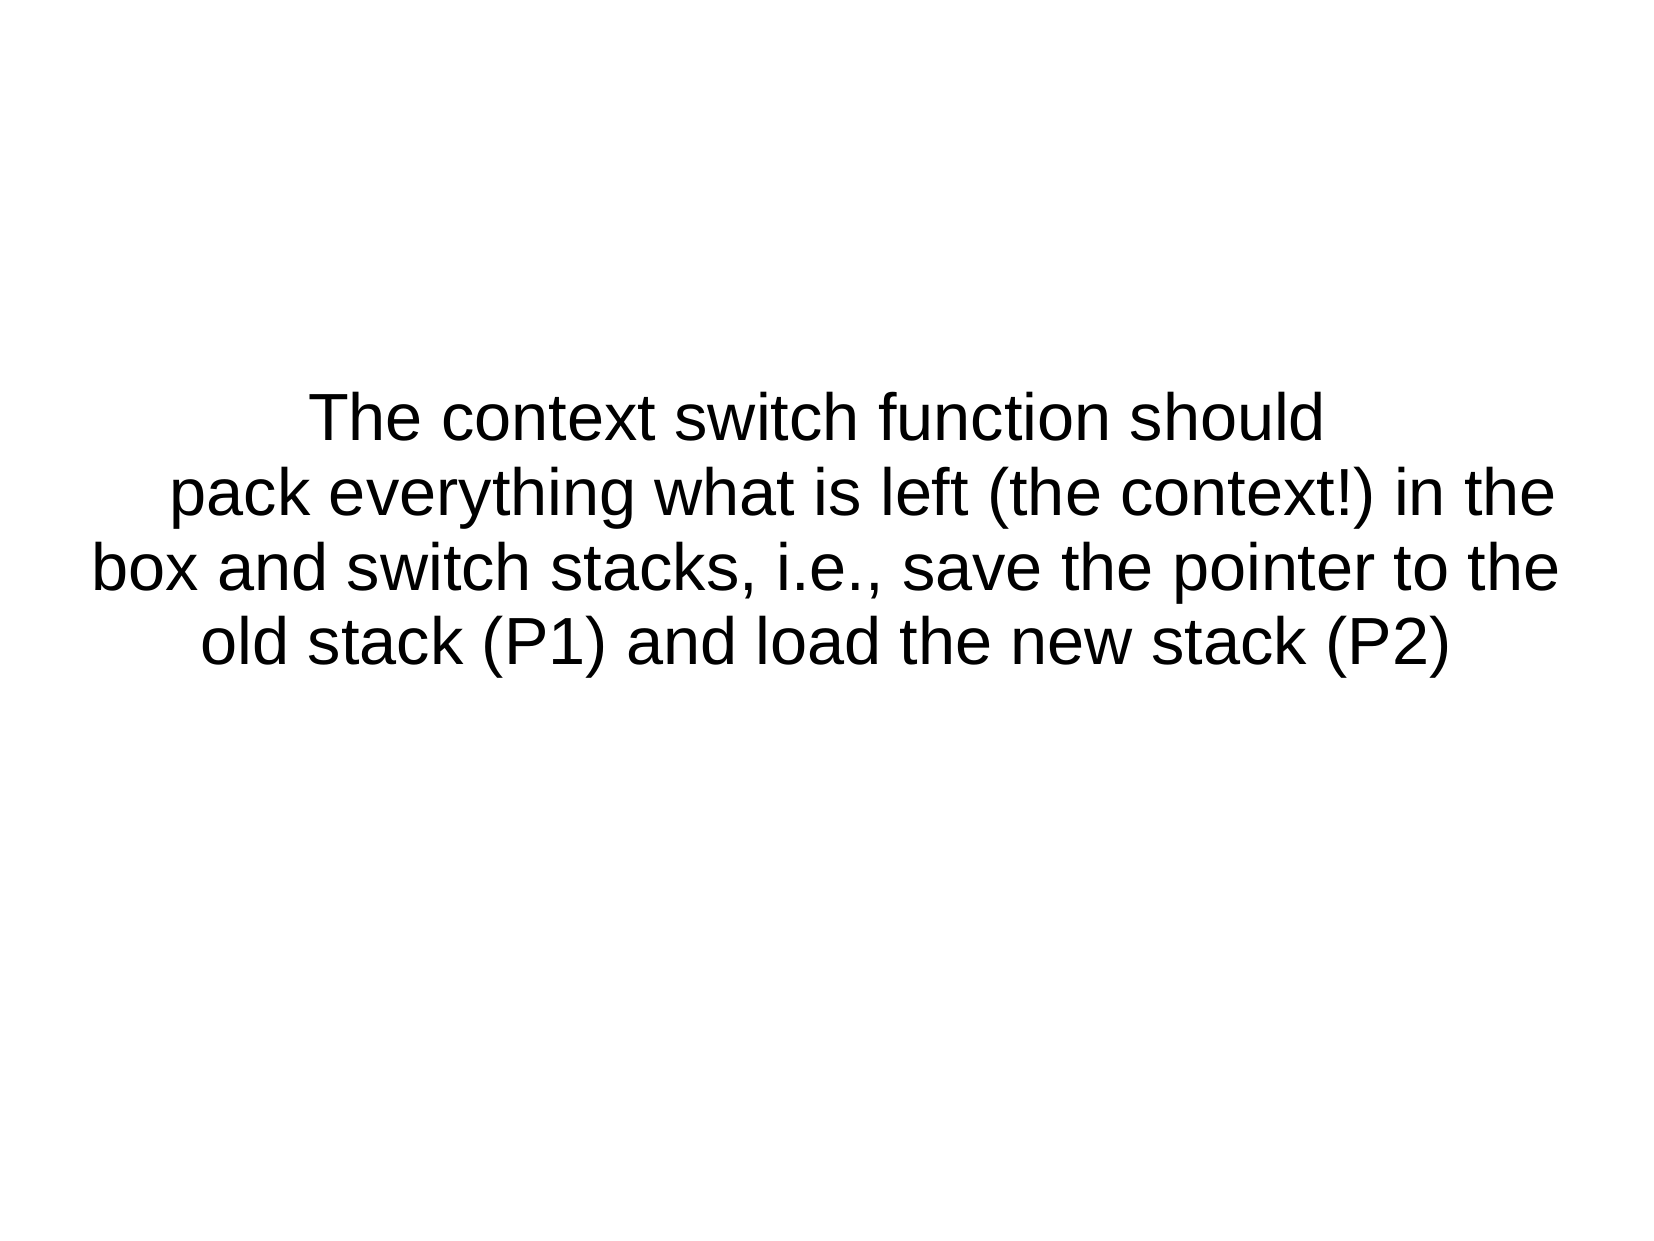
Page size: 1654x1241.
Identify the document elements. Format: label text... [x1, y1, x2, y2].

subtitle The context switch function should pack everything what is left (the context!) in the box and switch stacks, i.e., save the pointer to the old stack (P1) and load the new stack (P2) [82, 49, 1571, 1010]
